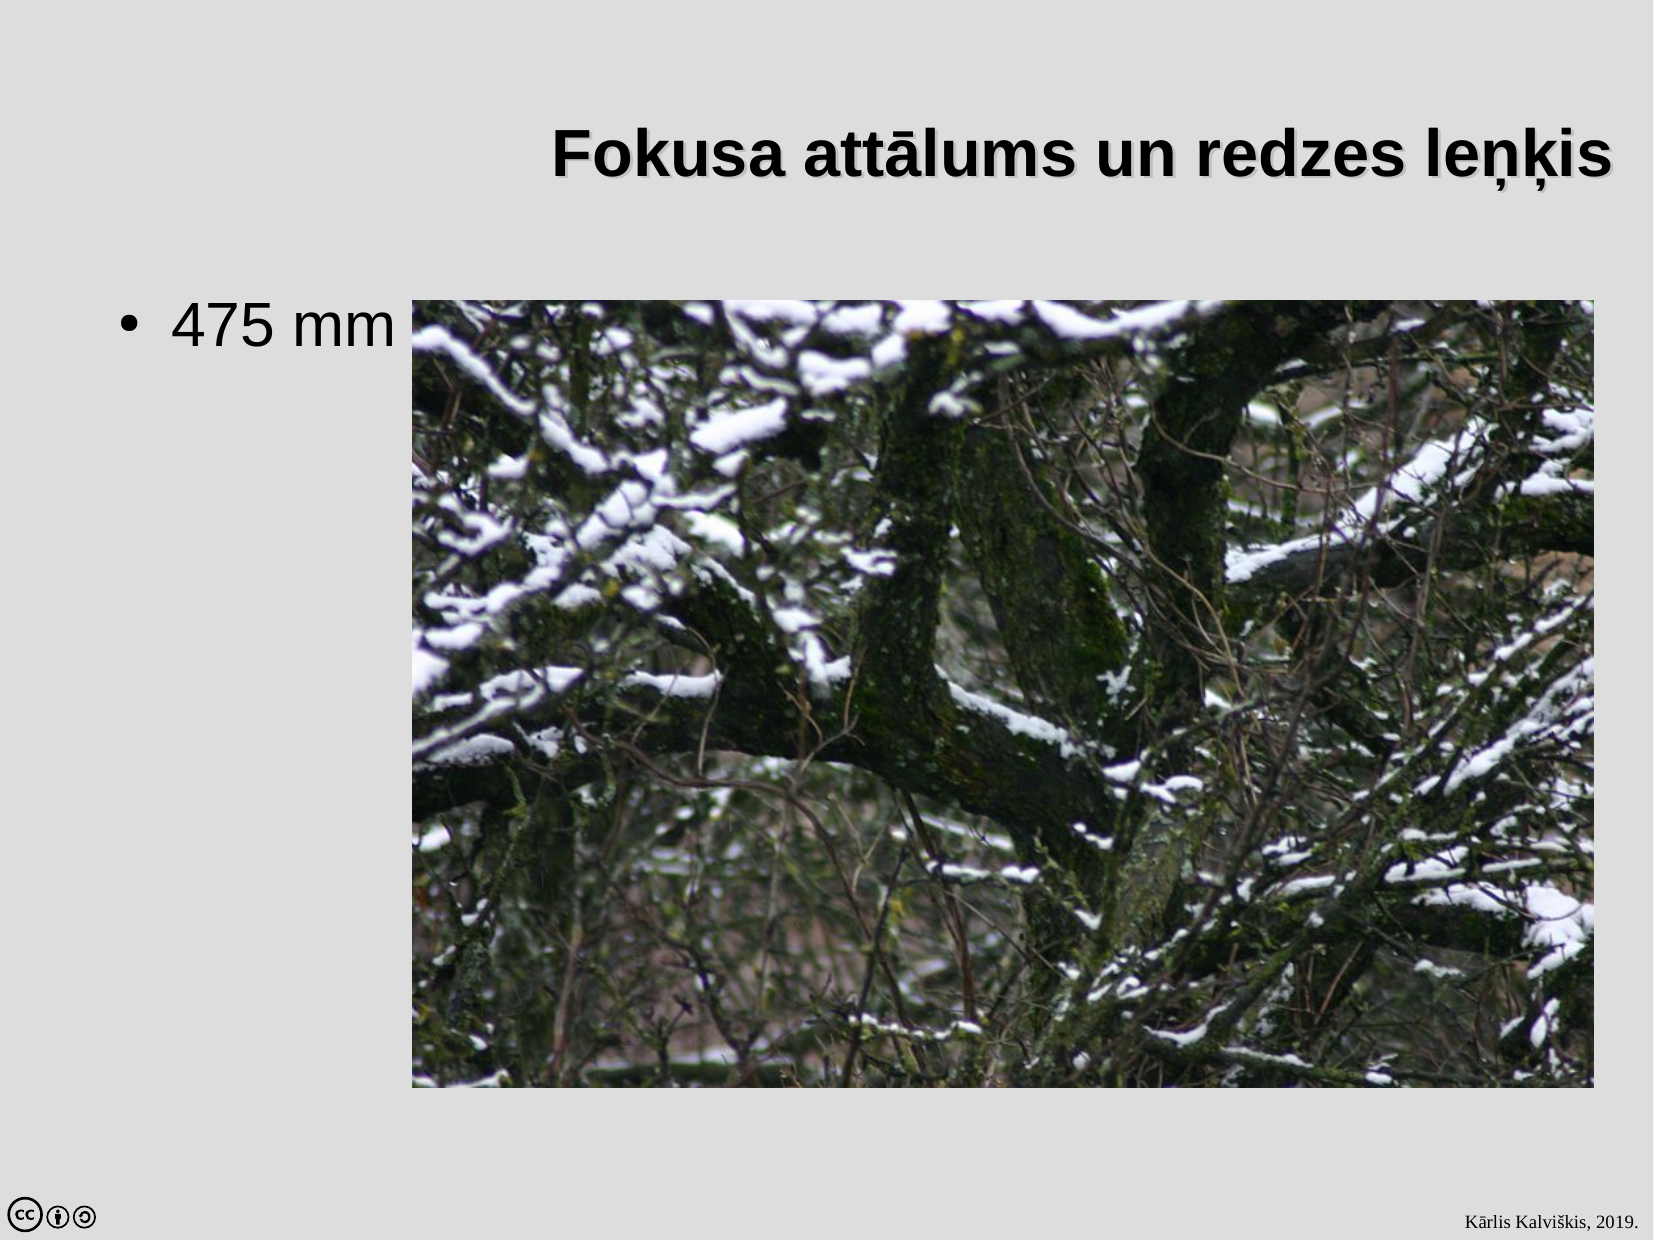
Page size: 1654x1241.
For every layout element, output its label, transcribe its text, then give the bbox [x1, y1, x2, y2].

title Fokusa attālums un redzes leņķis [42, 49, 1615, 257]
list 475 mm [82, 290, 1571, 1094]
picture [412, 300, 1594, 1089]
